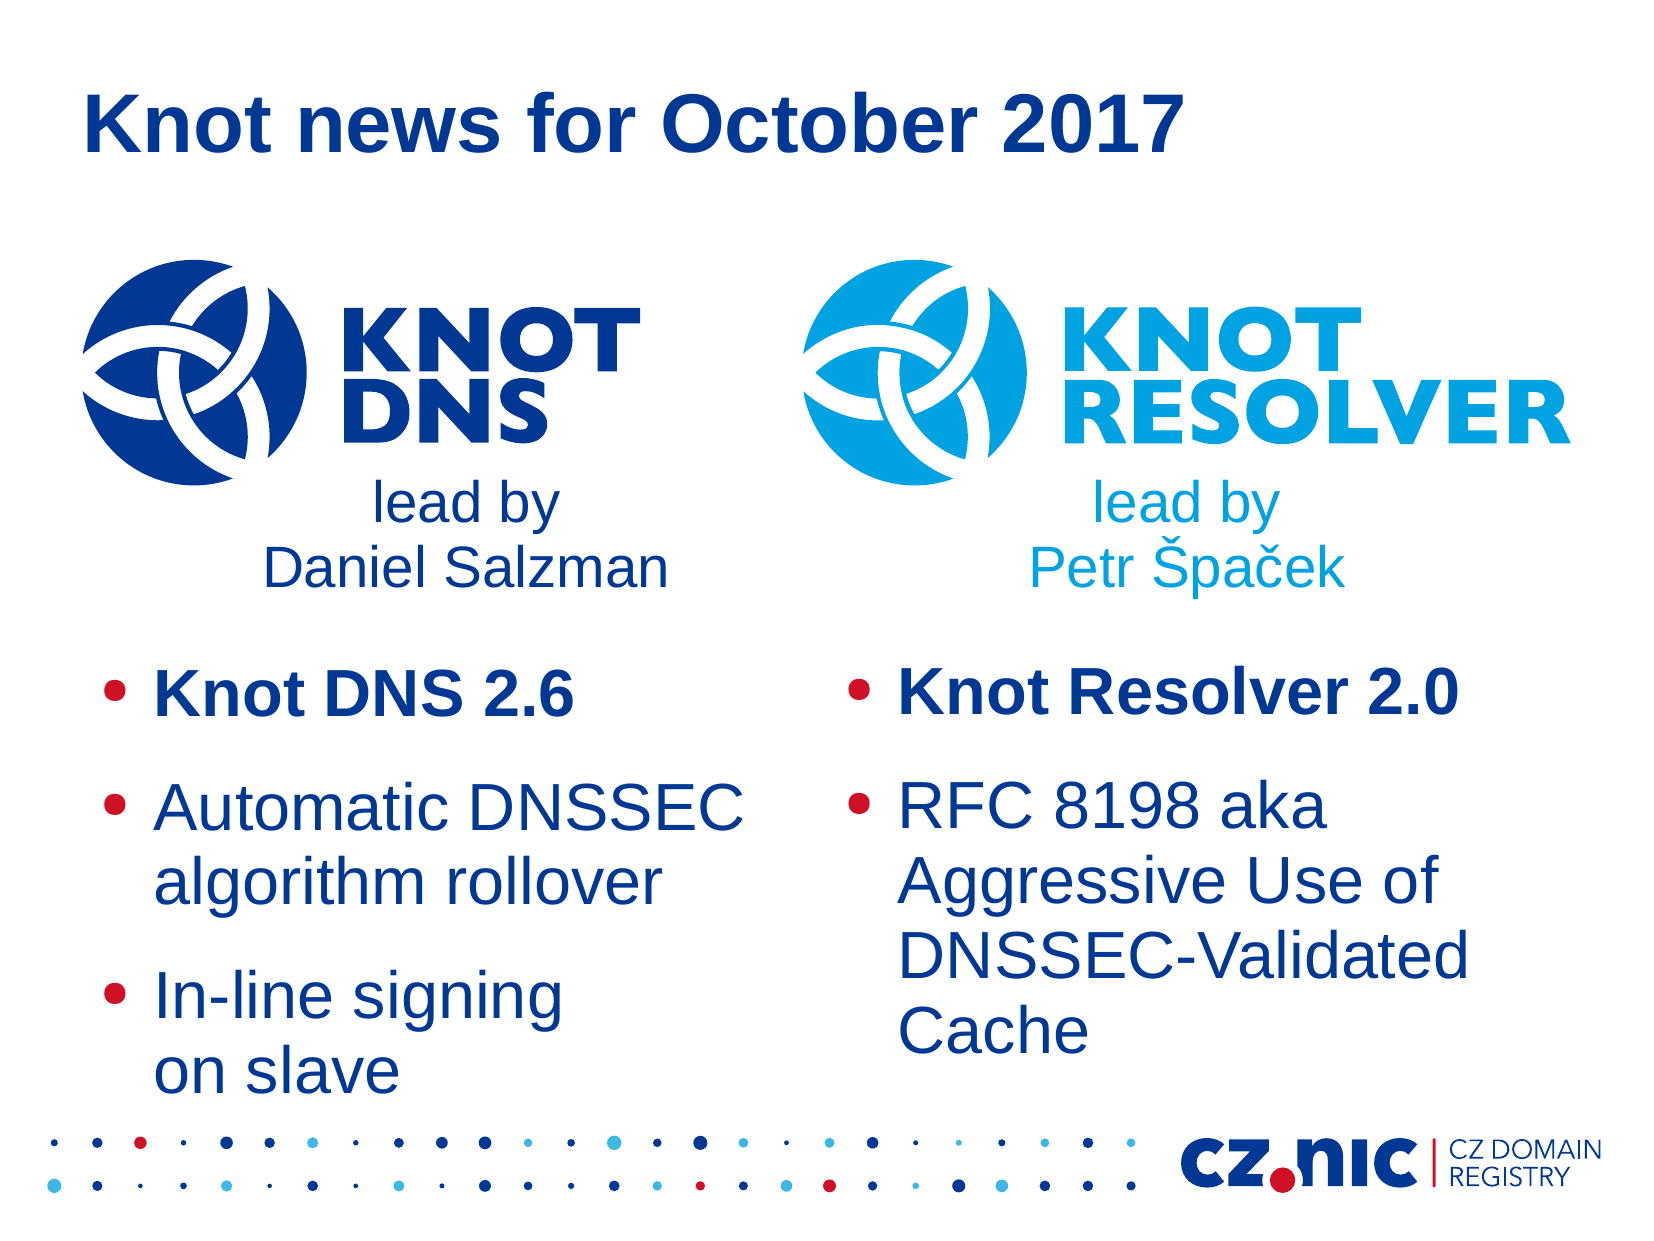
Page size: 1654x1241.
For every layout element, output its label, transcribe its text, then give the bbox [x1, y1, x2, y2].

picture [82, 259, 950, 486]
title Knot news for October 2017 [82, 70, 1571, 178]
list Knot DNS 2.6 Automatic DNSSEC algorithm rollover In-line signing on slave [82, 655, 768, 1151]
picture [878, 259, 1571, 486]
picture [1529, 393, 1544, 406]
list Knot Resolver 2.0 RFC 8198 aka Aggressive Use of DNSSEC-Validated Cache [826, 654, 1595, 1149]
